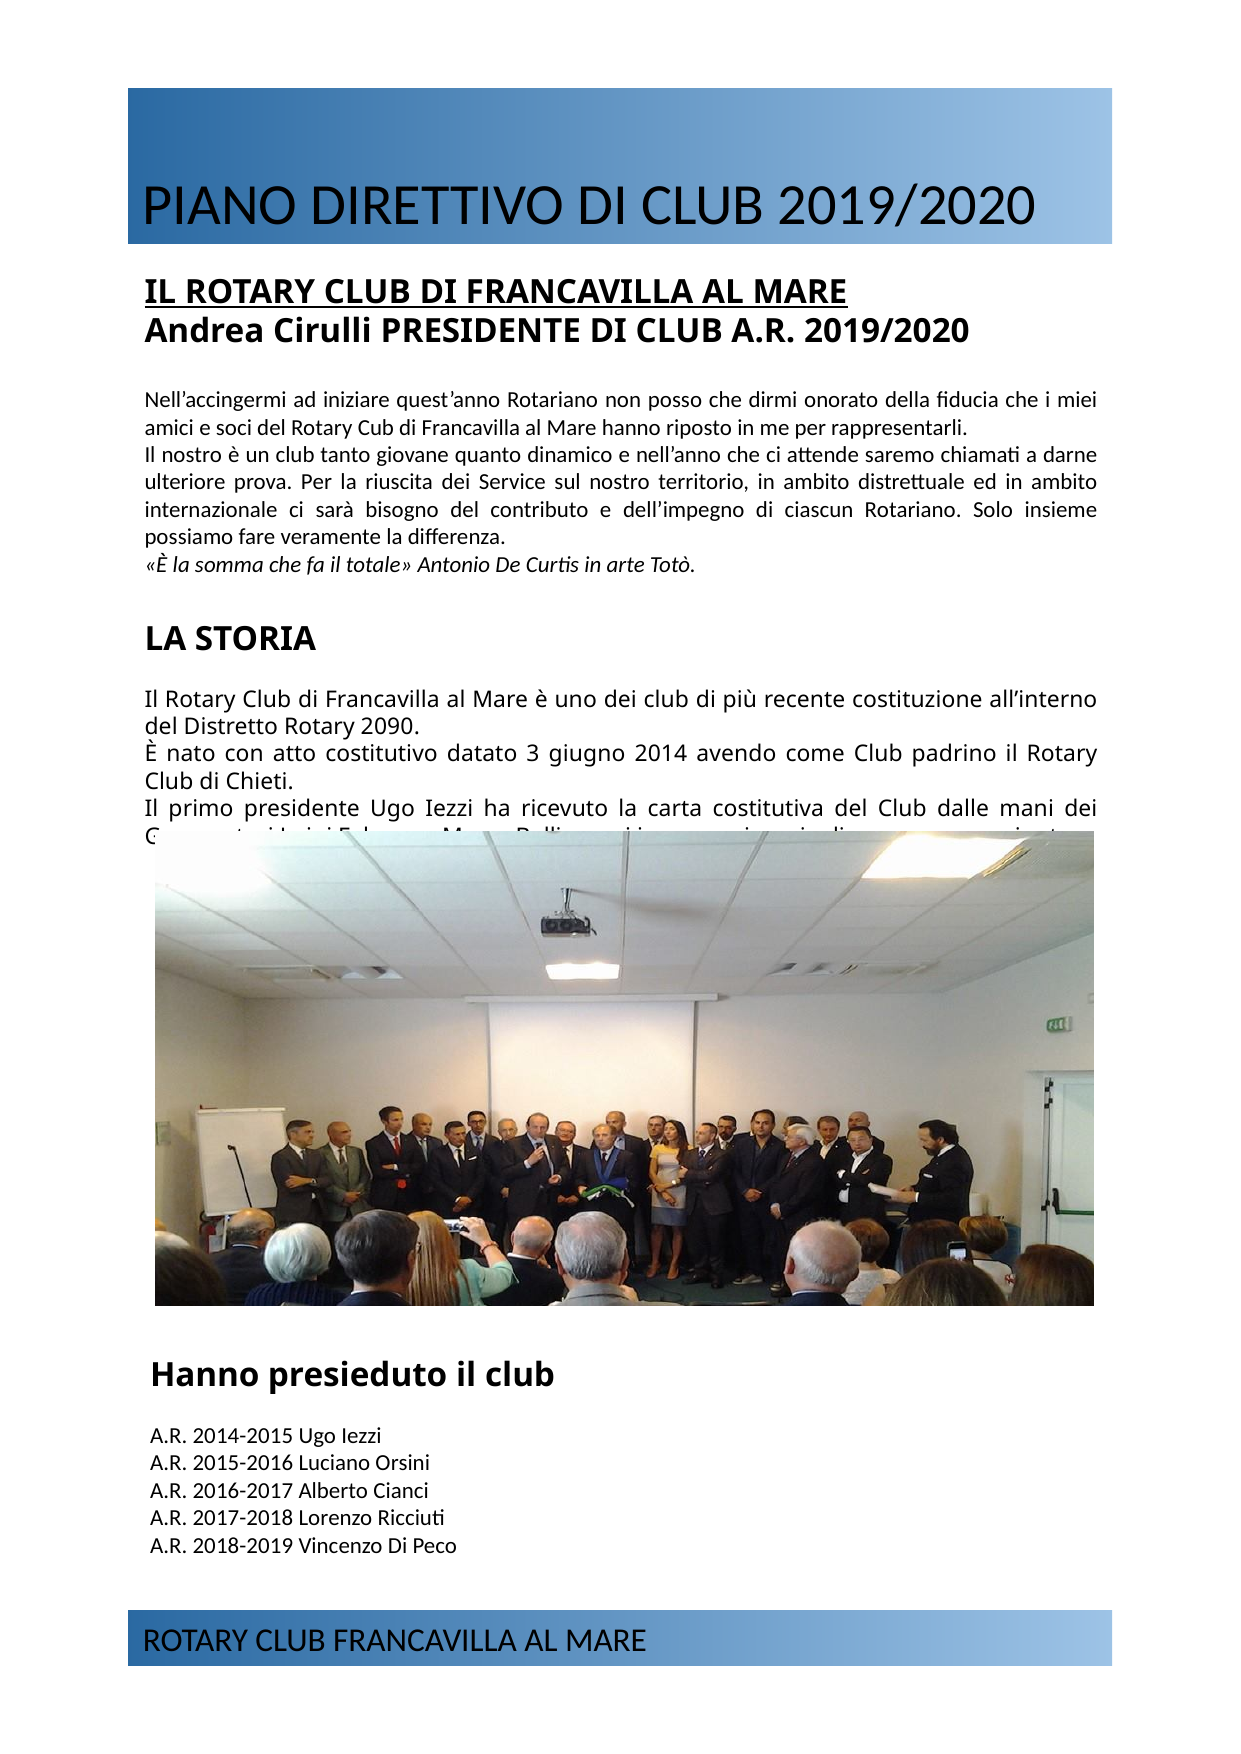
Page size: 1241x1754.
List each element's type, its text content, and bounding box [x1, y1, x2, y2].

picture [155, 831, 1095, 1306]
text_box IL ROTARY CLUB DI FRANCAVILLA AL MARE Andrea Cirulli PRESIDENTE DI CLUB A.R. 2019/2020 Nell’accingermi ad iniziare quest’anno Rotariano non posso che dirmi onorato della fiducia che i miei amici e soci del Rotary Cub di Francavilla al Mare hanno riposto in me per rappresentarli. Il nostro è un club tanto giovane quanto dinamico e nell’anno che ci attende saremo chiamati a darne ulteriore prova. Per la riuscita dei Service sul nostro territorio, in ambito distrettuale ed in ambito internazionale ci sarà bisogno del contributo e dell’impegno di ciascun Rotariano. Solo insieme possiamo fare veramente la differenza. «È la somma che fa il totale» Antonio De Curtis in arte Totò. LA STORIA Il Rotary Club di Francavilla al Mare è uno dei club di più recente costituzione all’interno del Distretto Rotary 2090. È nato con atto costitutivo datato 3 giugno 2014 avendo come Club padrino il Rotary Club di Chieti. Il primo presidente Ugo Iezzi ha ricevuto la carta costitutiva del Club dalle mani dei Governatori Luigi Falasca e Marco Bellingacci in una cerimonia di consegna congiunta. [129, 262, 1114, 884]
text_box Hanno presieduto il club A.R. 2014-2015 Ugo Iezzi A.R. 2015-2016 Luciano Orsini A.R. 2016-2017 Alberto Cianci A.R. 2017-2018 Lorenzo Ricciuti A.R. 2018-2019 Vincenzo Di Peco [135, 1345, 1120, 1566]
text_box ROTARY CLUB FRANCAVILLA AL MARE [128, 1610, 1113, 1666]
text_box PIANO DIRETTIVO DI CLUB 2019/2020 [128, 88, 1113, 244]
